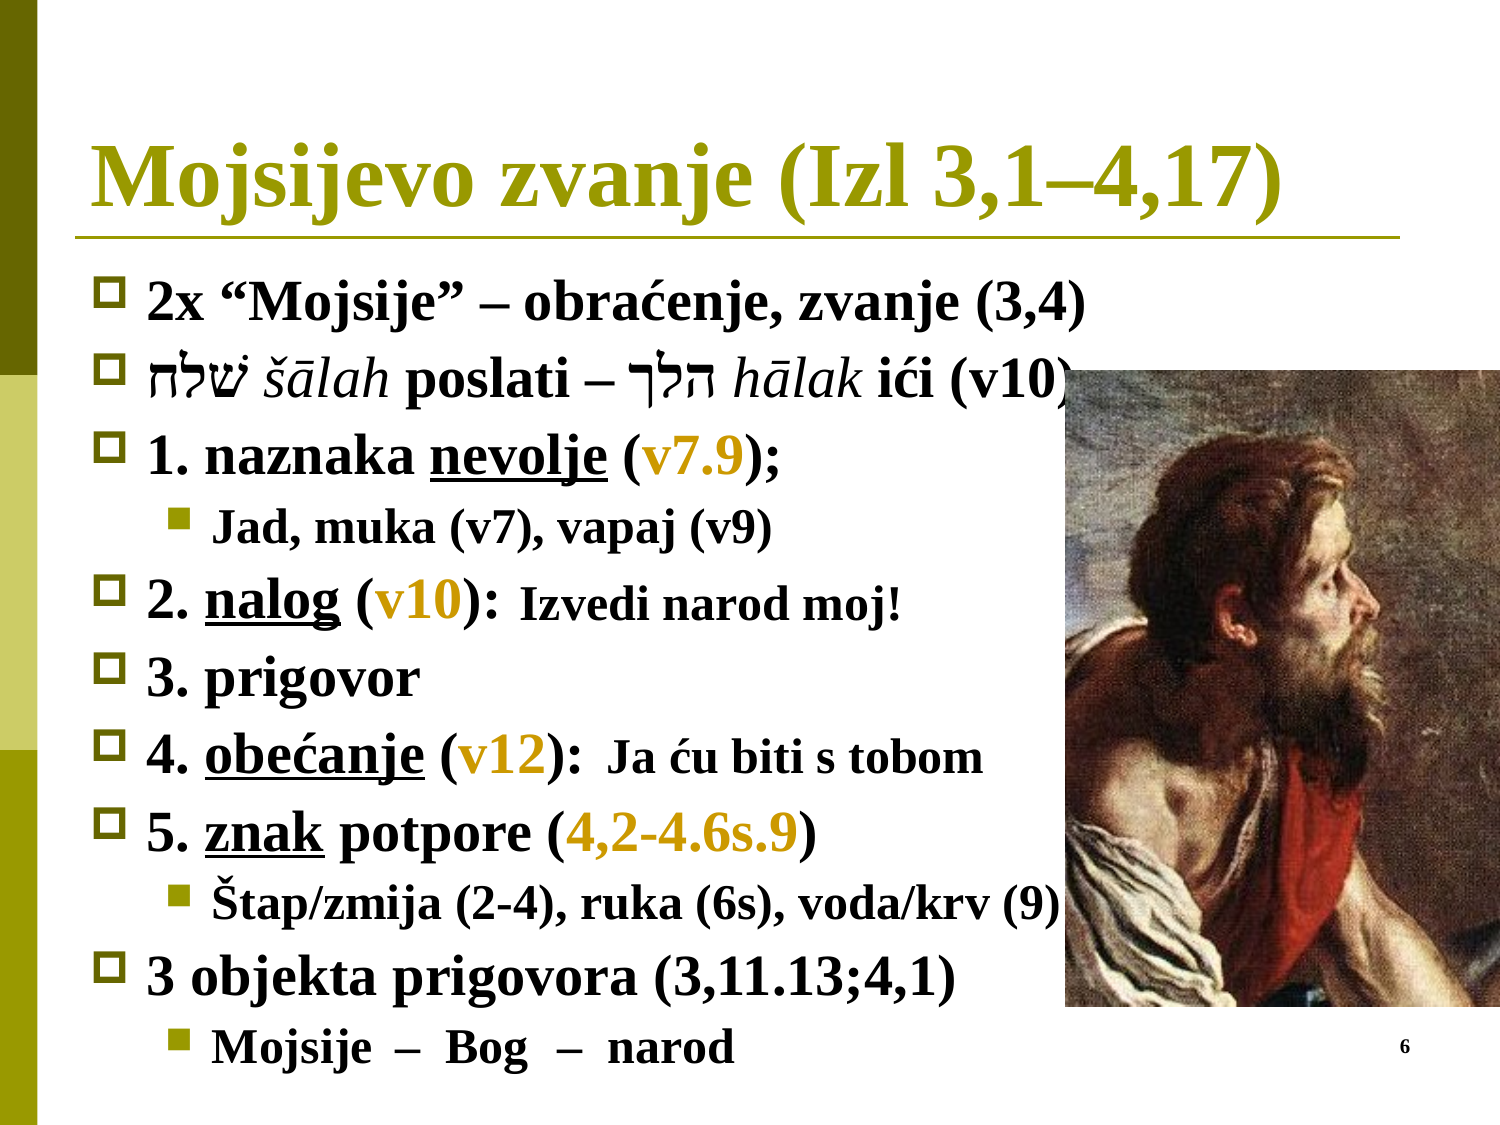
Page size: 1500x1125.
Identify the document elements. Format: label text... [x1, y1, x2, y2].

title Mojsijevo zvanje (Izl 3,1–4,17) [75, 45, 1426, 233]
picture [1065, 370, 1500, 1008]
text_box Ja ću biti s tobom [591, 716, 1075, 792]
text_box – narod [543, 1005, 832, 1081]
list 2x “Mojsije” – obraćenje, zvanje (3,4) שׁלח šālah poslati – הלך hālak ići (v10) 1. naznaka nevolje (v7.9); Jad, muka (v7), vapaj (v9) 2. nalog (v10): 3. prigovor 4. obećanje (v12): 5. znak potpore (4,2-4.6s.9) Štap/zmija (2-4), ruka (6s), voda/krv (9) 3 objekta prigovora (3,11.13;4,1) Mojsije [75, 262, 1500, 1125]
text_box – Bog [380, 1005, 543, 1081]
text_box Izvedi narod moj! [504, 562, 1024, 638]
